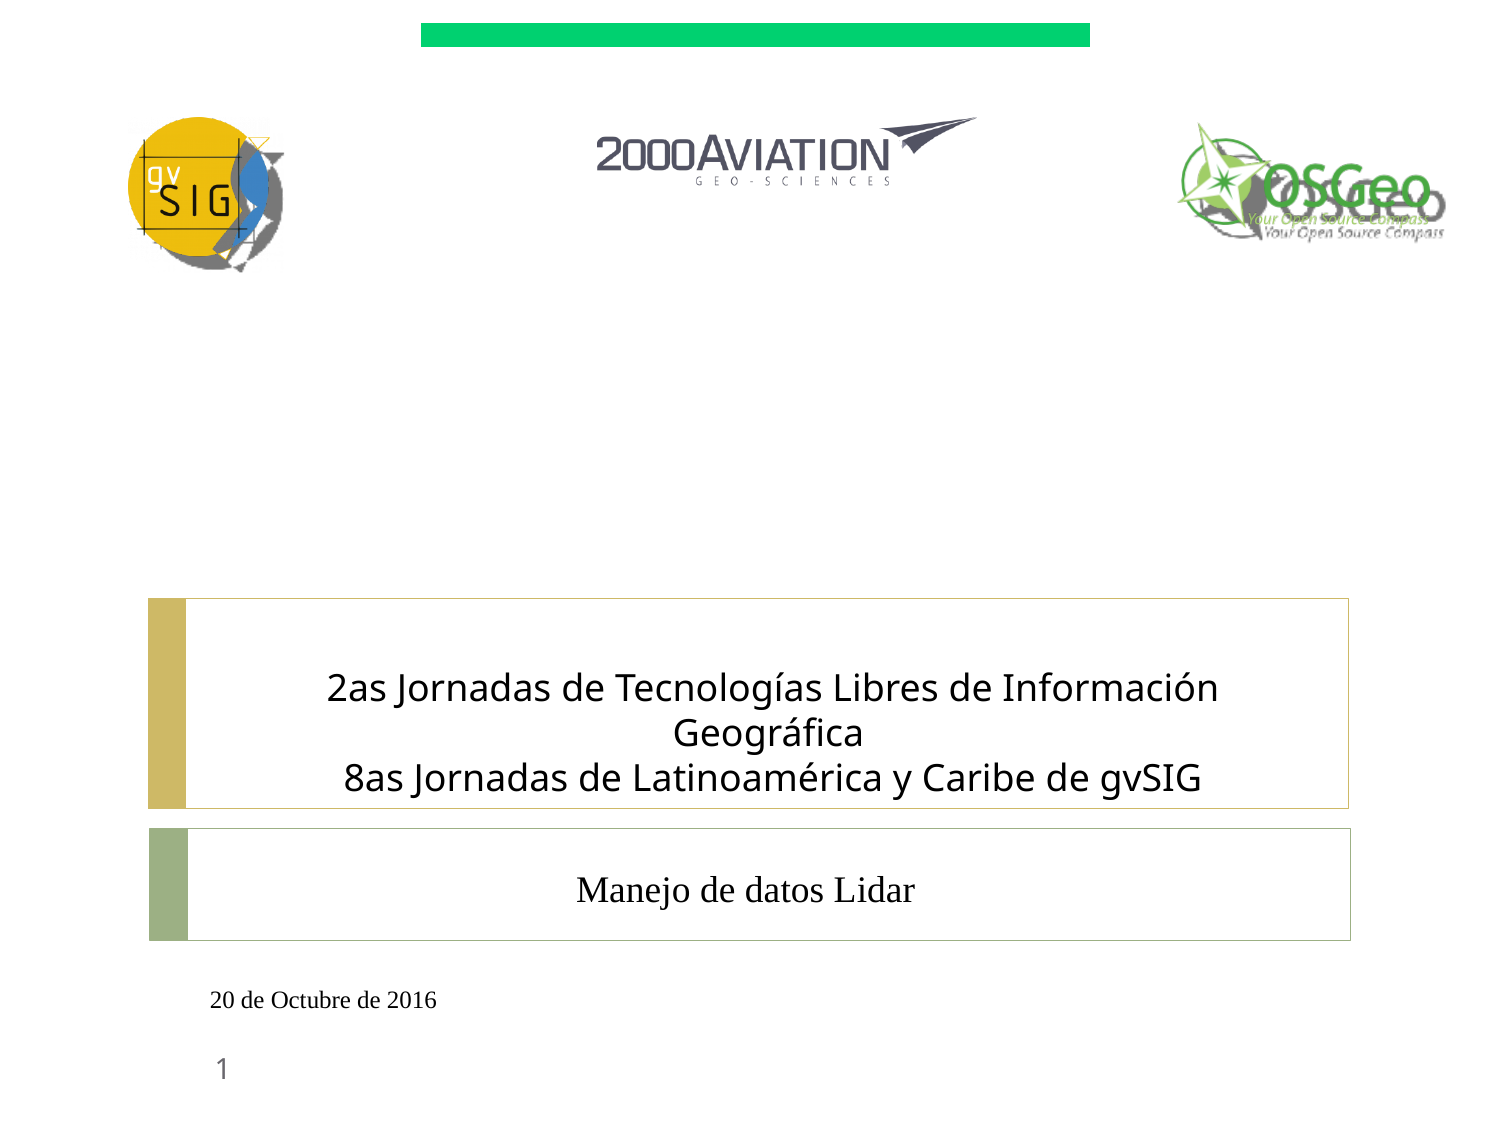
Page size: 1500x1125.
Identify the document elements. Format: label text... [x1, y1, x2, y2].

picture [128, 117, 270, 260]
picture [597, 117, 977, 188]
picture [421, 23, 1090, 47]
text_box 1 [199, 1042, 400, 1103]
picture [1171, 117, 1436, 235]
text_box 2as Jornadas de Tecnologías Libres de Información Geográfica 8as Jornadas de Latinoamérica y Caribe de gvSIG [223, 657, 1324, 807]
text_box Manejo de datos Lidar [561, 858, 931, 918]
text_box 20 de Octubre de 2016 [194, 975, 491, 1022]
